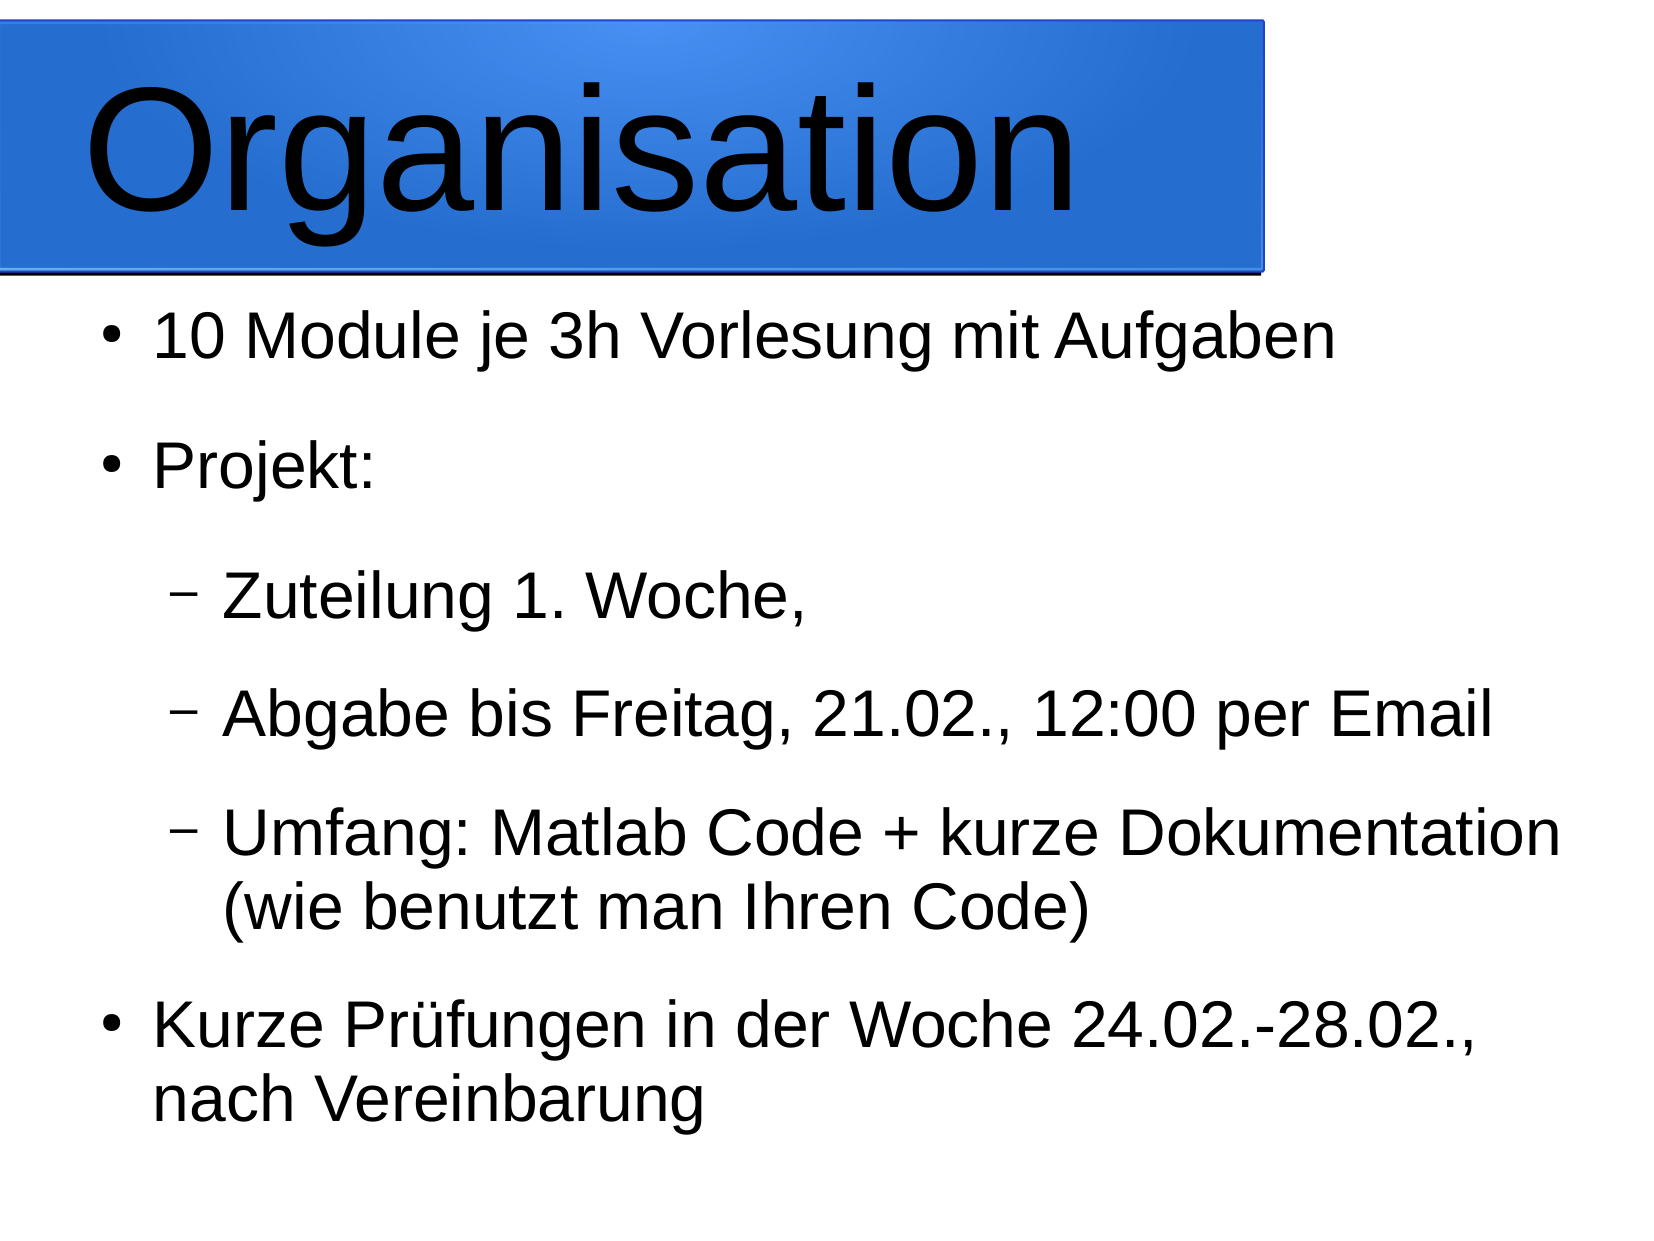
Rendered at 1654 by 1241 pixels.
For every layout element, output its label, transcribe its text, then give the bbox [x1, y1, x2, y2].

list 10 Module je 3h Vorlesung mit Aufgaben Projekt: Zuteilung 1. Woche, Abgabe bis Freitag, 21.02., 12:00 per Email Umfang: Matlab Code + kurze Dokumentation (wie benutzt man Ihren Code) Kurze Prüfungen in der Woche 24.02.-28.02., nach Vereinbarung [82, 299, 1571, 1141]
title Organisation [82, 47, 1235, 252]
